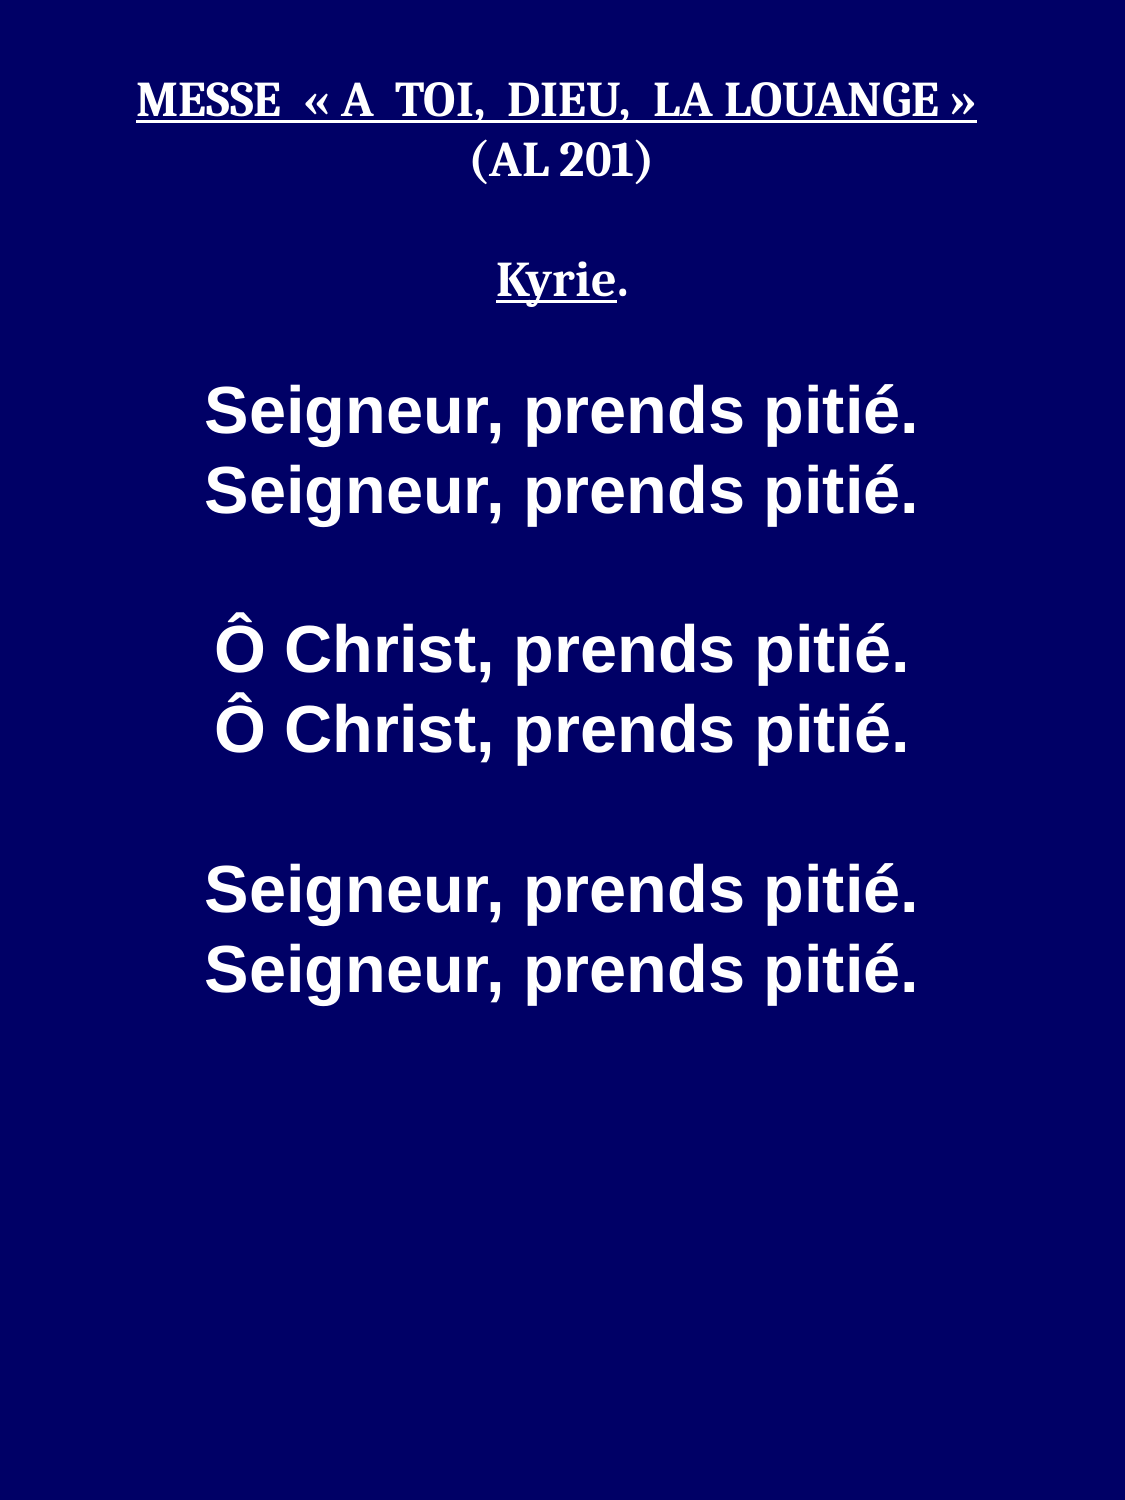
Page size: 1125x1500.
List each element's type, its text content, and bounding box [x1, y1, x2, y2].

text_box MESSE « A TOI, DIEU, LA LOUANGE » (AL 201) Kyrie. Seigneur, prends pitié. Seigneur, prends pitié. Ô Christ, prends pitié. Ô Christ, prends pitié. Seigneur, prends pitié. Seigneur, prends pitié. [107, 59, 1017, 1462]
